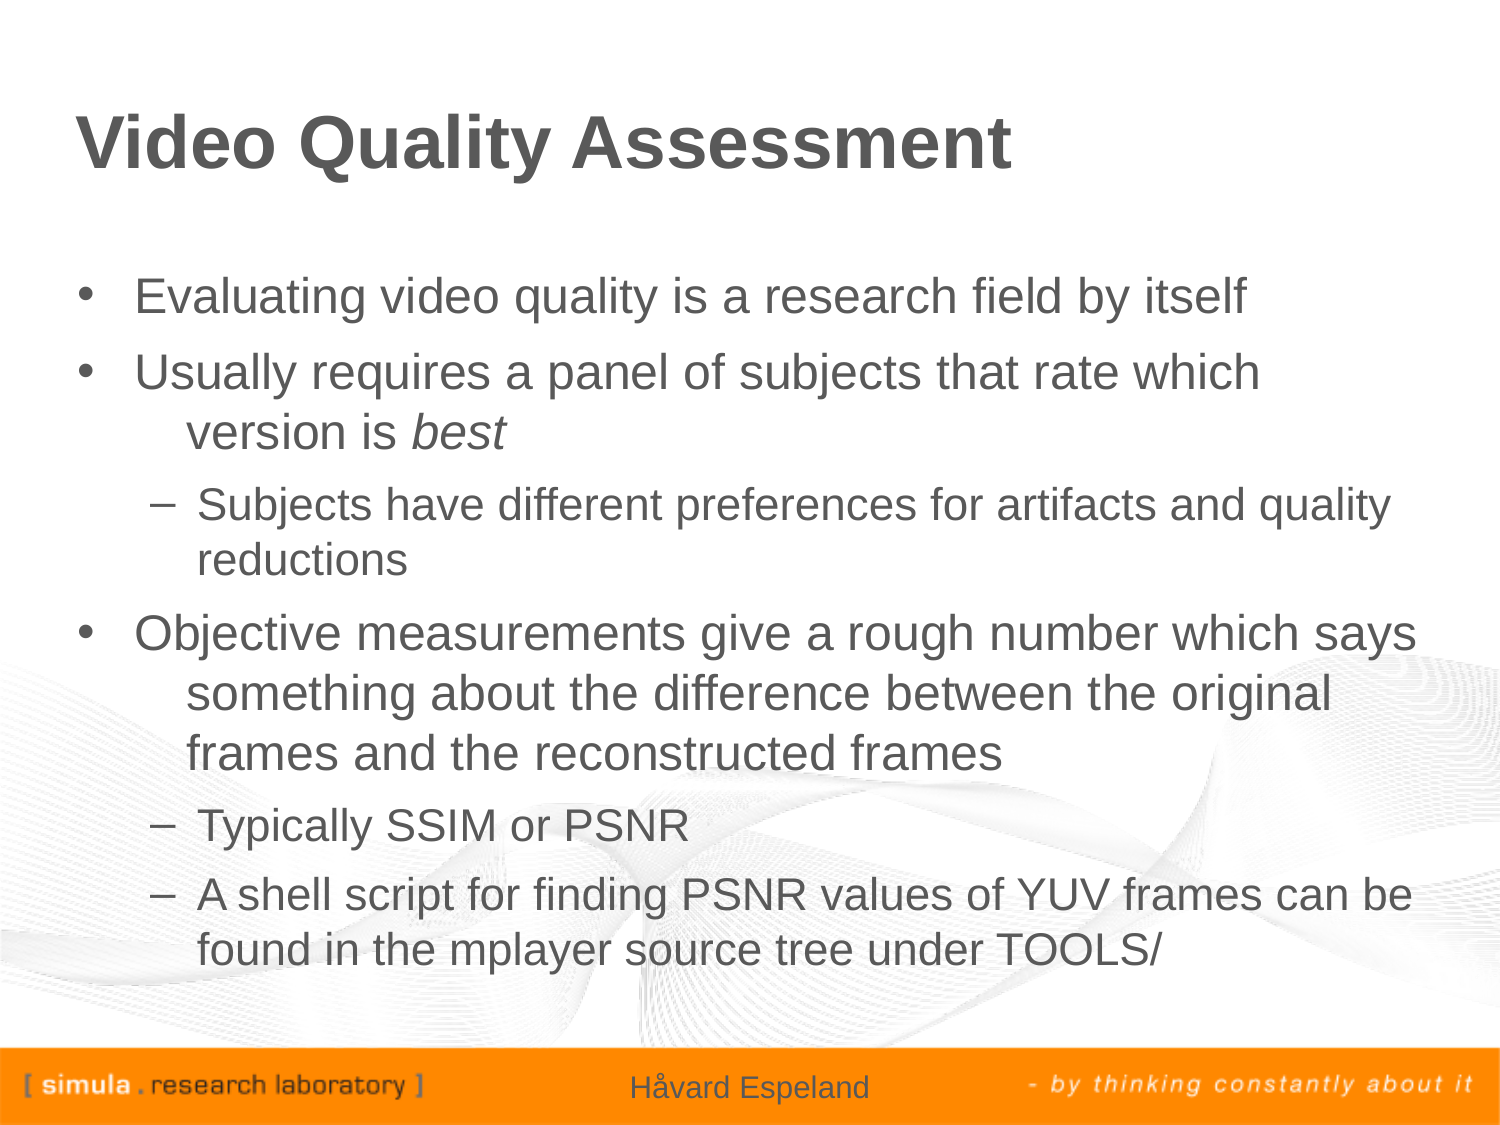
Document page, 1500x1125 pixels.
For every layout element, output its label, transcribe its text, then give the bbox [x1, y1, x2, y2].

picture [0, 654, 1500, 1125]
list Evaluating video quality is a research field by itself Usually requires a panel of subjects that rate which version is best Subjects have different preferences for artifacts and quality reductions Objective measurements give a rough number which says something about the difference between the original frames and the reconstructed frames Typically SSIM or PSNR A shell script for finding PSNR values of YUV frames can be found in the mplayer source tree under TOOLS/ [75, 263, 1425, 1006]
title Video Quality Assessment [75, 52, 1425, 226]
